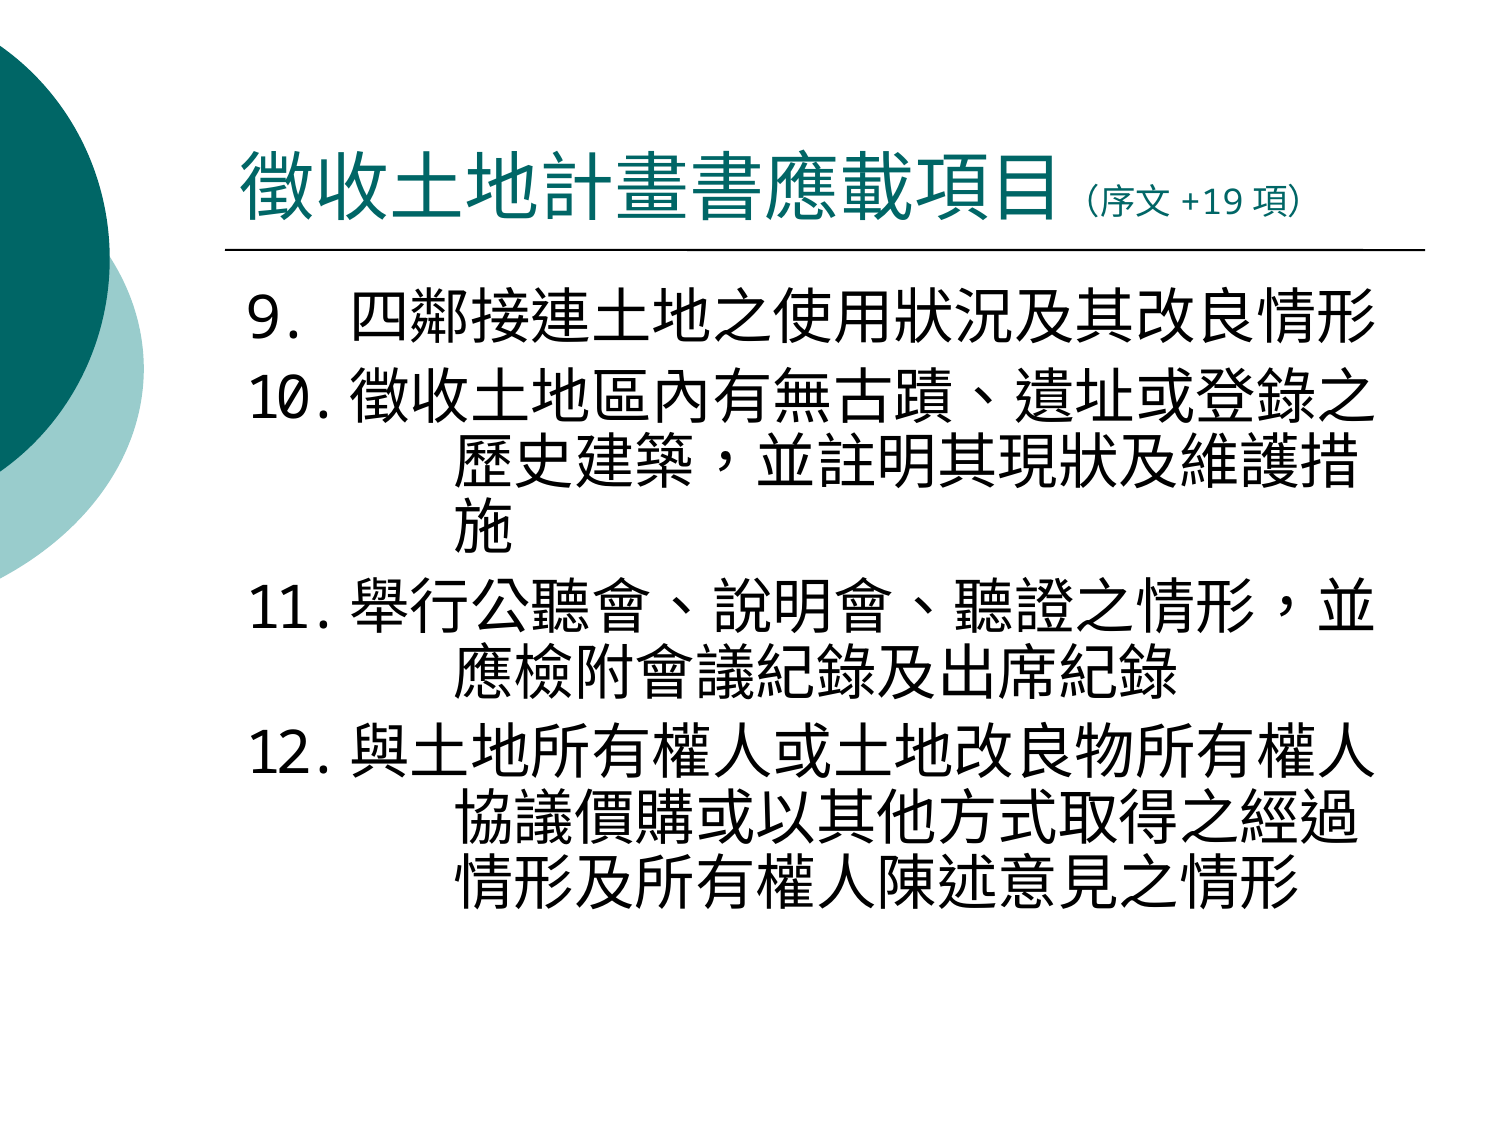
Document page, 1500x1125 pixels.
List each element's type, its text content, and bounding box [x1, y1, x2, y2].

list 四鄰接連土地之使用狀況及其改良情形 徵收土地區內有無古蹟、遺址或登錄之歷史建築，並註明其現狀及維護措施 舉行公聽會、說明會、聽證之情形，並應檢附會議紀錄及出席紀錄 與土地所有權人或土地改良物所有權人協議價購或以其他方式取得之經過情形及所有權人陳述意見之情形 [230, 278, 1430, 1047]
title 徵收土地計畫書應載項目（序文+19項） [224, 49, 1425, 237]
